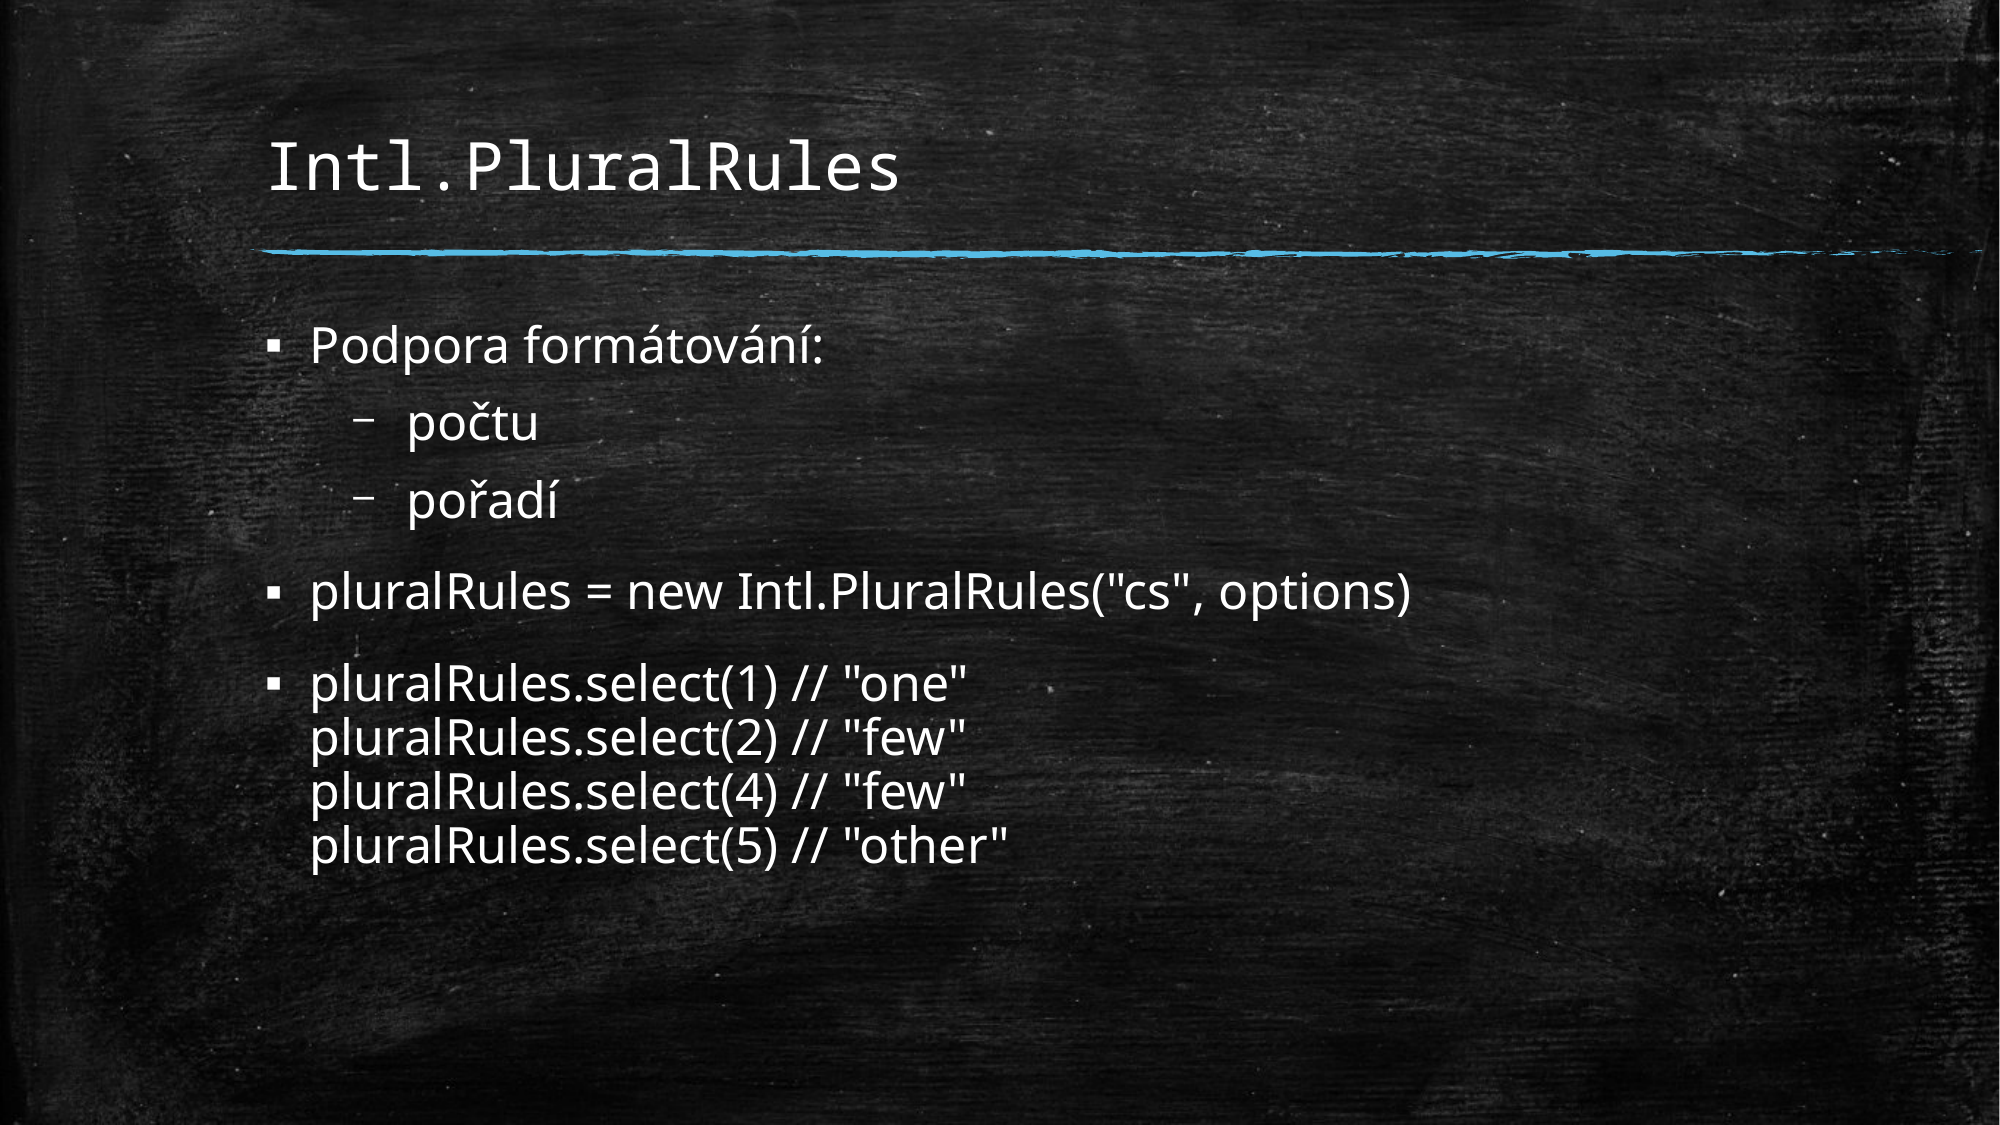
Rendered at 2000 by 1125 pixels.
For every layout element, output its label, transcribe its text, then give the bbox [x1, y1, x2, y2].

title Intl.PluralRules [249, 45, 1750, 213]
list Podpora formátování: počtu pořadí pluralRules = new Intl.PluralRules("cs", options) pluralRules.select(1) // "one" pluralRules.select(2) // "few" pluralRules.select(4) // "few" pluralRules.select(5) // "other" [249, 312, 1750, 1013]
picture [0, 0, 2000, 1125]
